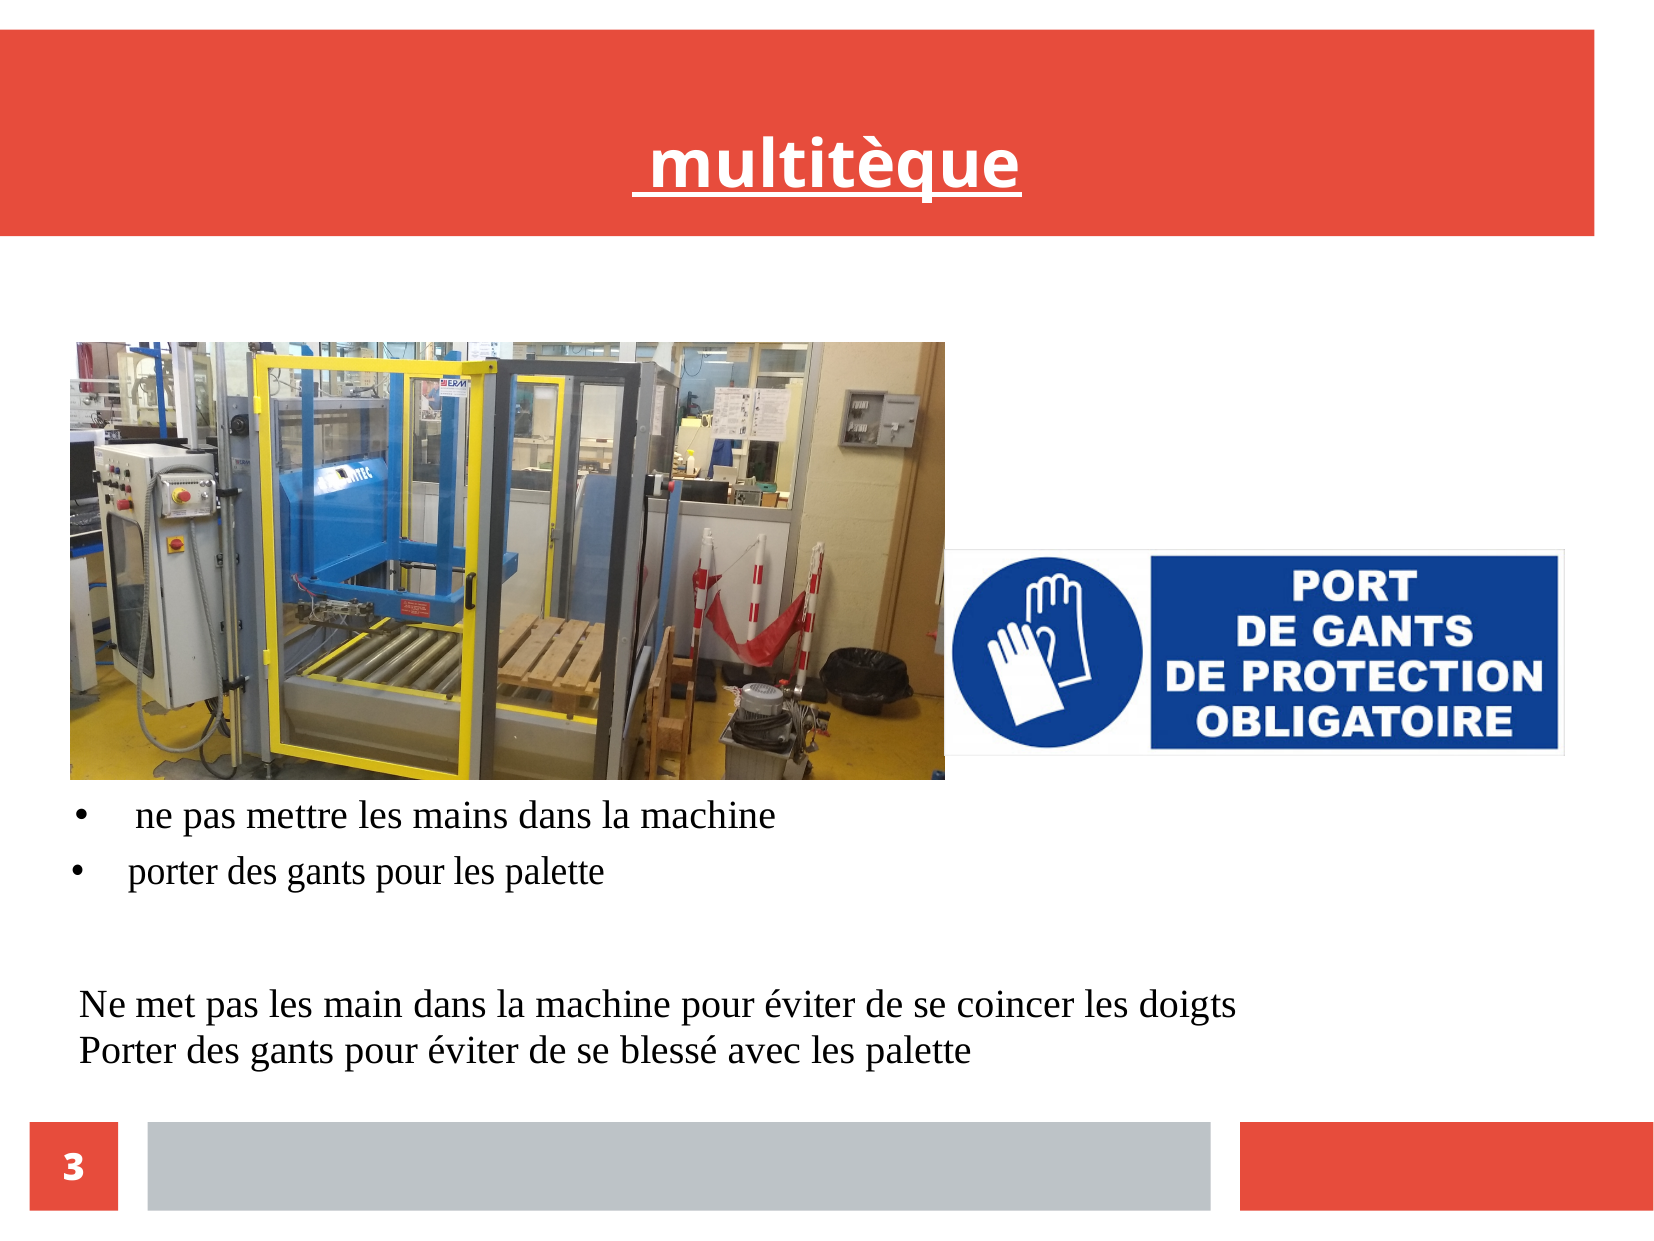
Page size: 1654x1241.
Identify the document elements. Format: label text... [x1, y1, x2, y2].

title multitèque [59, 59, 1595, 207]
chart [0, 555, 1497, 1075]
picture [70, 342, 1565, 756]
